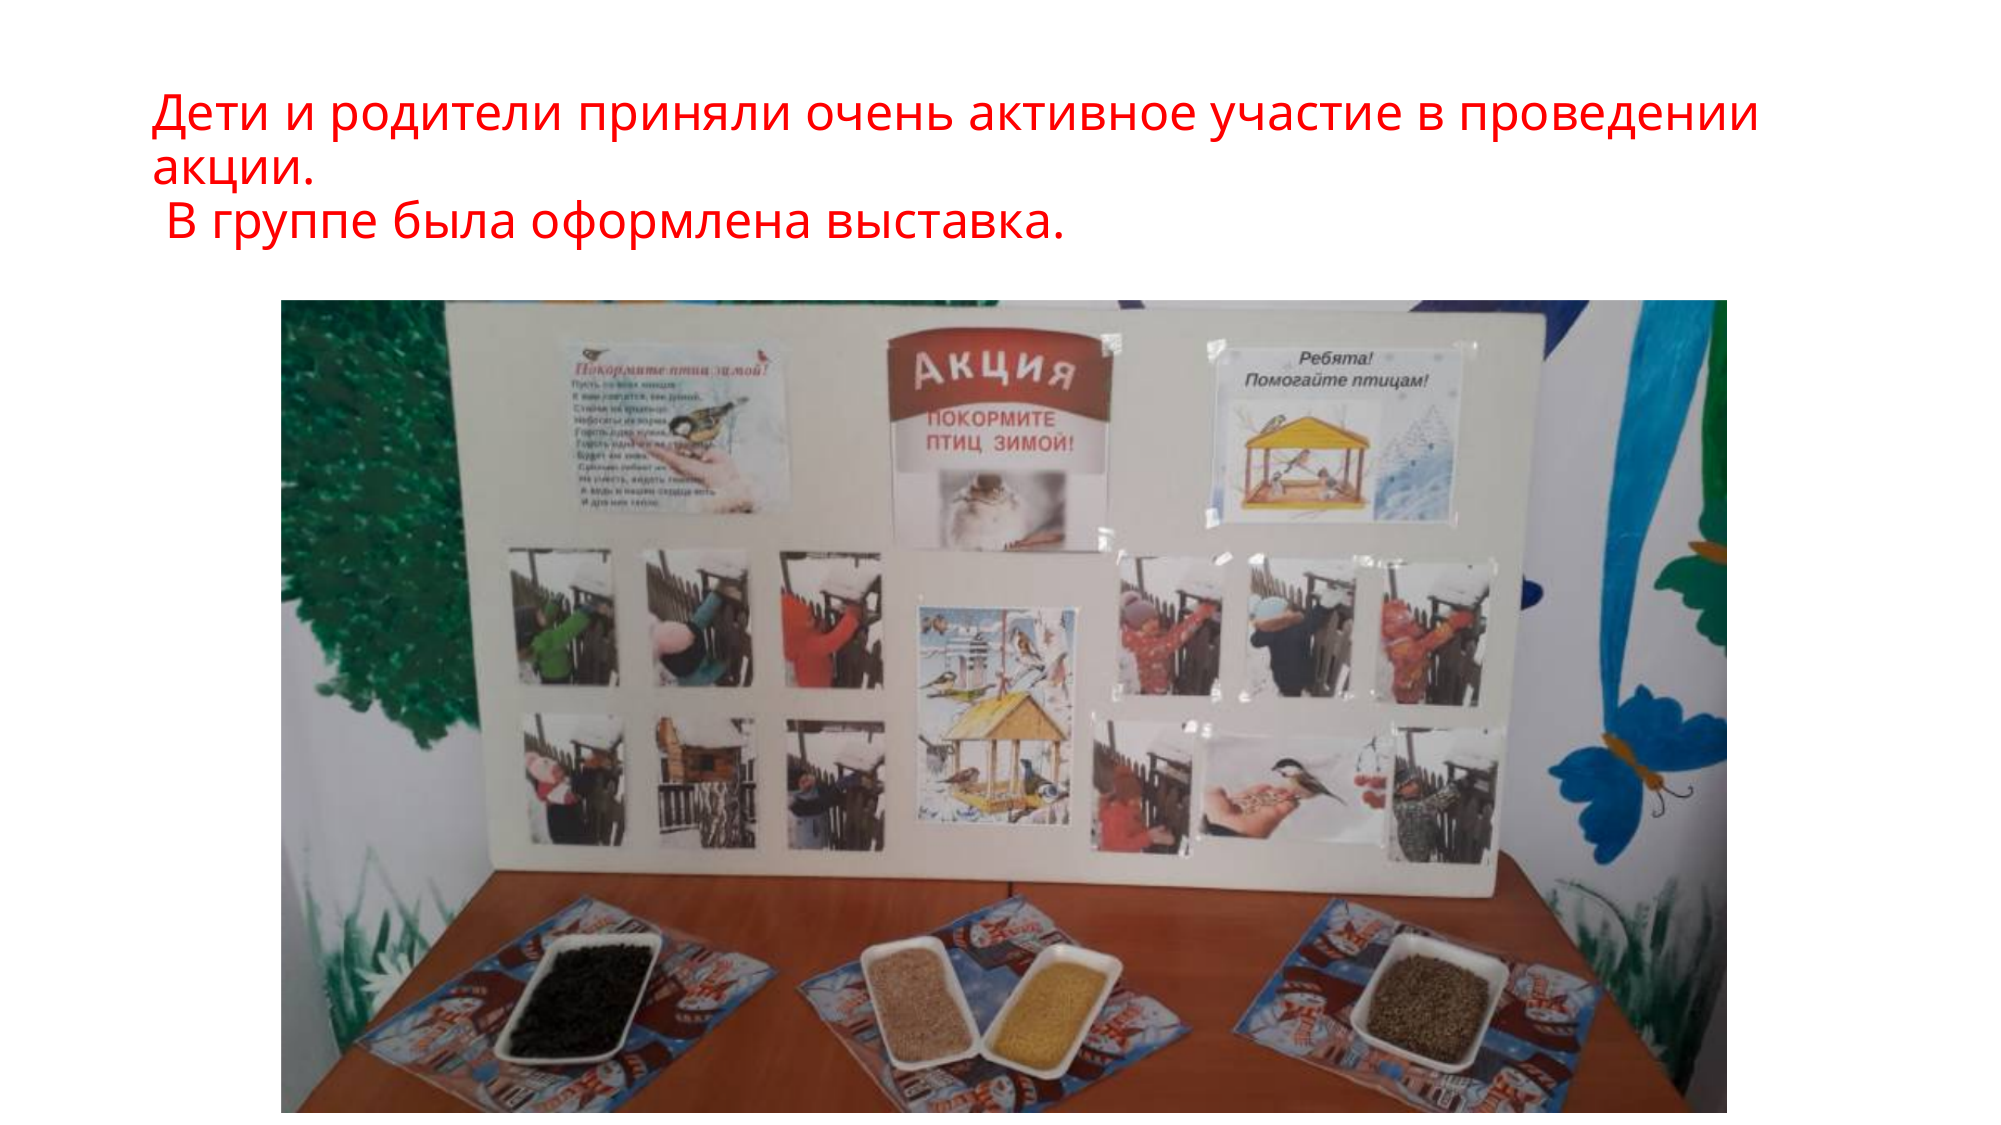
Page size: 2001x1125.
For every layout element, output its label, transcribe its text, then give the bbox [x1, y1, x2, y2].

title Дети и родители приняли очень активное участие в проведении акции. В группе была оформлена выставка. [137, 59, 1863, 278]
picture [280, 299, 1727, 1113]
